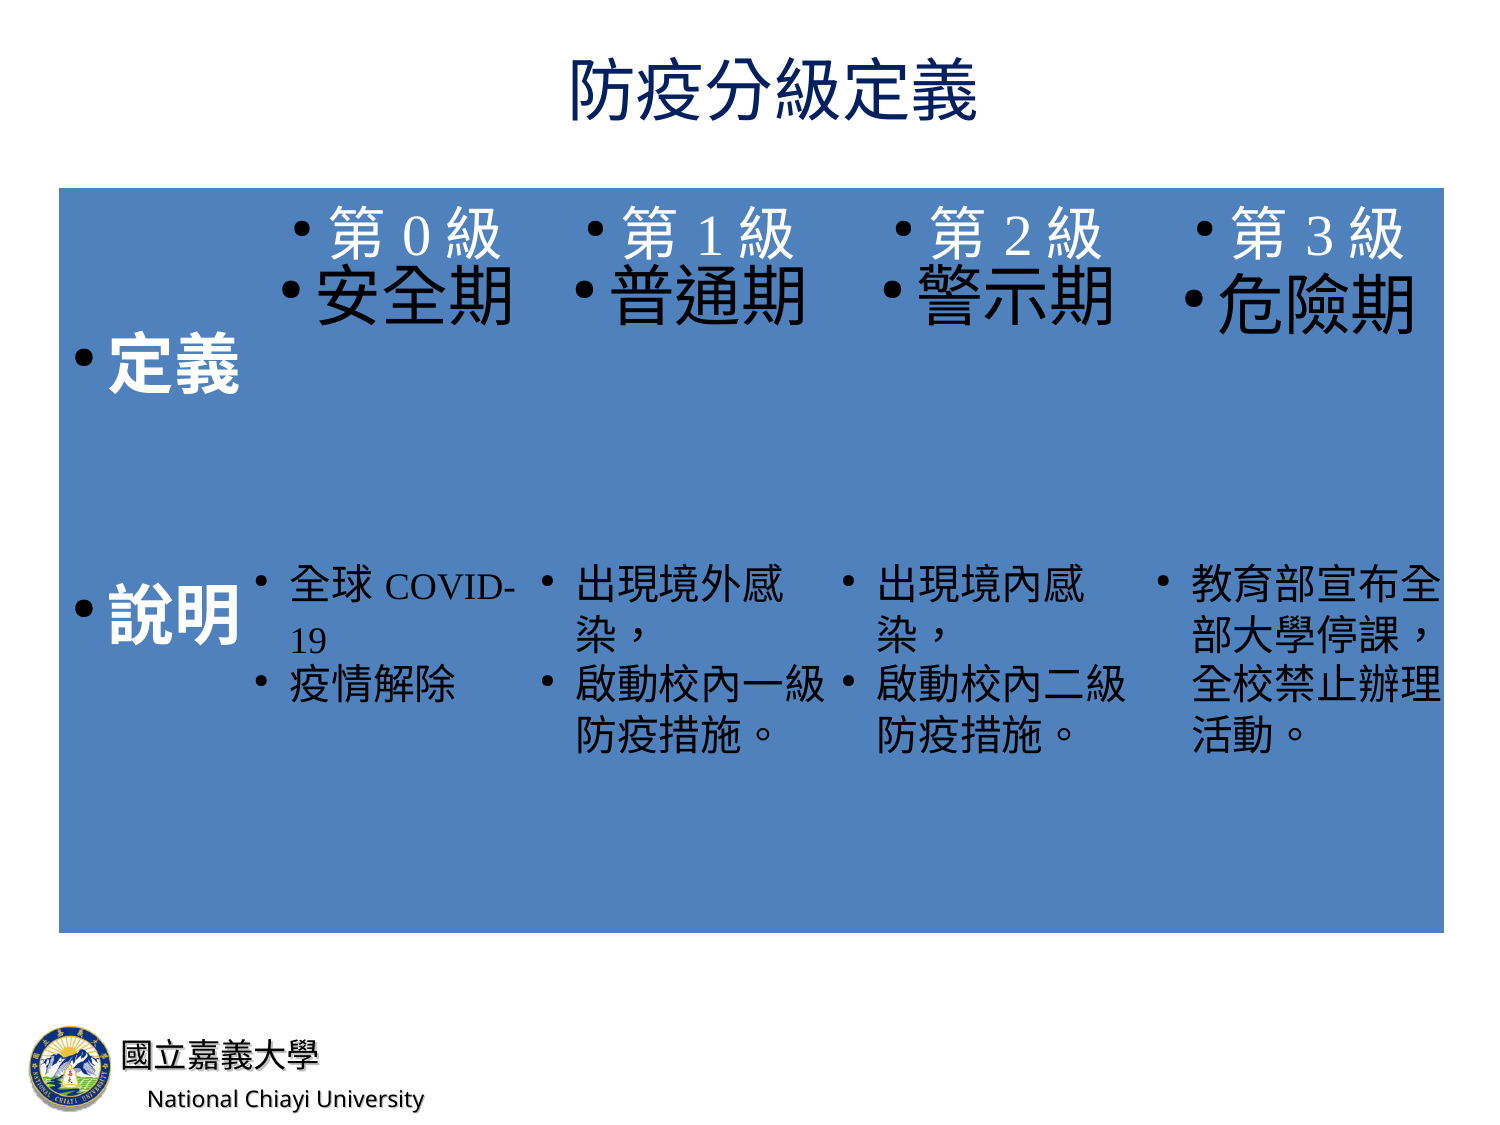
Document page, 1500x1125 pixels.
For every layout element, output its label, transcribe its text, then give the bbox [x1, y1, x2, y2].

table_header 第3級 [1294, 280, 1302, 311]
table_header 第3級 [1245, 304, 1266, 311]
table_header 第3級 [1364, 286, 1376, 292]
table_cell 出現境內感染， 啟動校內二級防疫措施。 [841, 562, 1156, 933]
table_header 第1級 [784, 272, 798, 283]
table_header 第0級 [254, 188, 540, 311]
table_cell 安全期 [254, 311, 540, 562]
table_header 第2級 [1092, 287, 1106, 298]
table_header 第3級 [1234, 282, 1255, 289]
table_header 第1級 [718, 285, 730, 290]
table_cell 定義 [59, 311, 254, 562]
table_header 第2級 [1092, 272, 1106, 283]
table_header 第2級 [841, 188, 1156, 311]
table_header 第3級 [1393, 296, 1407, 307]
table_header 第0級 [491, 272, 505, 283]
table_cell 警示期 [841, 311, 1156, 562]
table_cell 普通期 [540, 311, 841, 562]
table_header 第1級 [703, 304, 714, 311]
table_header 第1級 [784, 287, 798, 298]
table_header 第1級 [540, 188, 841, 311]
table_header 第1級 [718, 304, 730, 311]
table_header [59, 188, 254, 311]
table_cell 普通期 [625, 312, 657, 319]
table_cell 出現境外感染， 啟動校內一級防疫措施。 [540, 562, 841, 933]
table_header 第3級 [1364, 296, 1376, 303]
table_cell 教育部宣布全部大學停課，全校禁止辦理活動。 [1156, 562, 1444, 933]
table_header 第0級 [335, 296, 357, 308]
table_header 第3級 [1156, 188, 1444, 311]
table_header 第0級 [491, 287, 505, 298]
table_header 第1級 [703, 294, 714, 300]
table_header 第1級 [783, 303, 798, 311]
table_cell 危險期 [1156, 311, 1444, 562]
table_cell 全球COVID-19 疫情解除 [254, 562, 540, 933]
table_header 第1級 [625, 302, 657, 308]
title 防疫分級定義 [135, 19, 1411, 169]
table_cell 說明 [59, 562, 254, 933]
table_header 第2級 [1091, 303, 1106, 311]
table_header 第1級 [718, 294, 730, 300]
table_header 第3級 [1393, 281, 1407, 292]
table_header 第0級 [490, 303, 505, 311]
